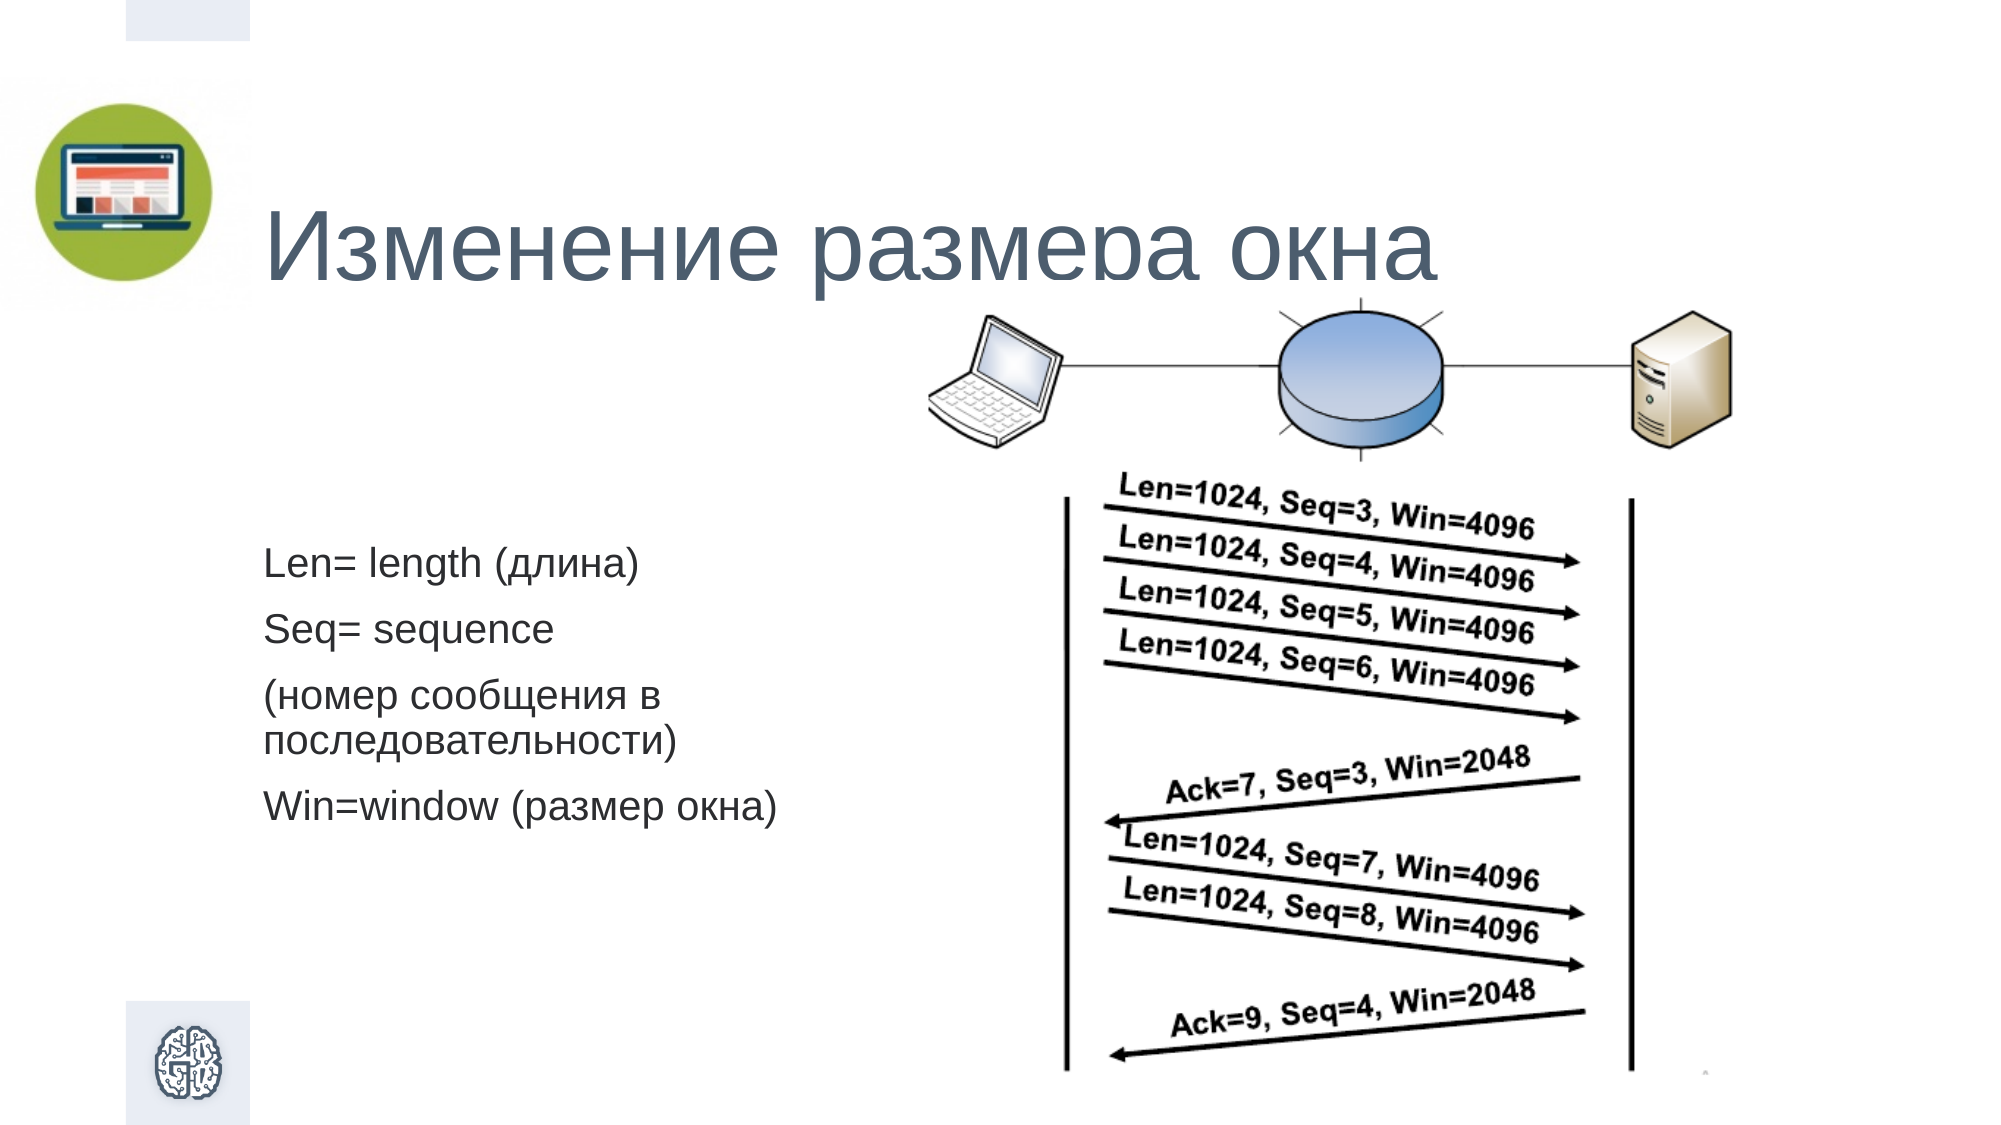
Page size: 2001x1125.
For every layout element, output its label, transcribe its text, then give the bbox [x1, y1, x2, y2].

picture [0, 77, 252, 311]
picture [895, 280, 1774, 1125]
list Len= length (длина) Seq= sequence (номер сообщения в последовательности) Win=window (размер окна) [248, 431, 895, 941]
picture [144, 1016, 232, 1110]
title Изменение размера окна [248, 124, 1752, 372]
